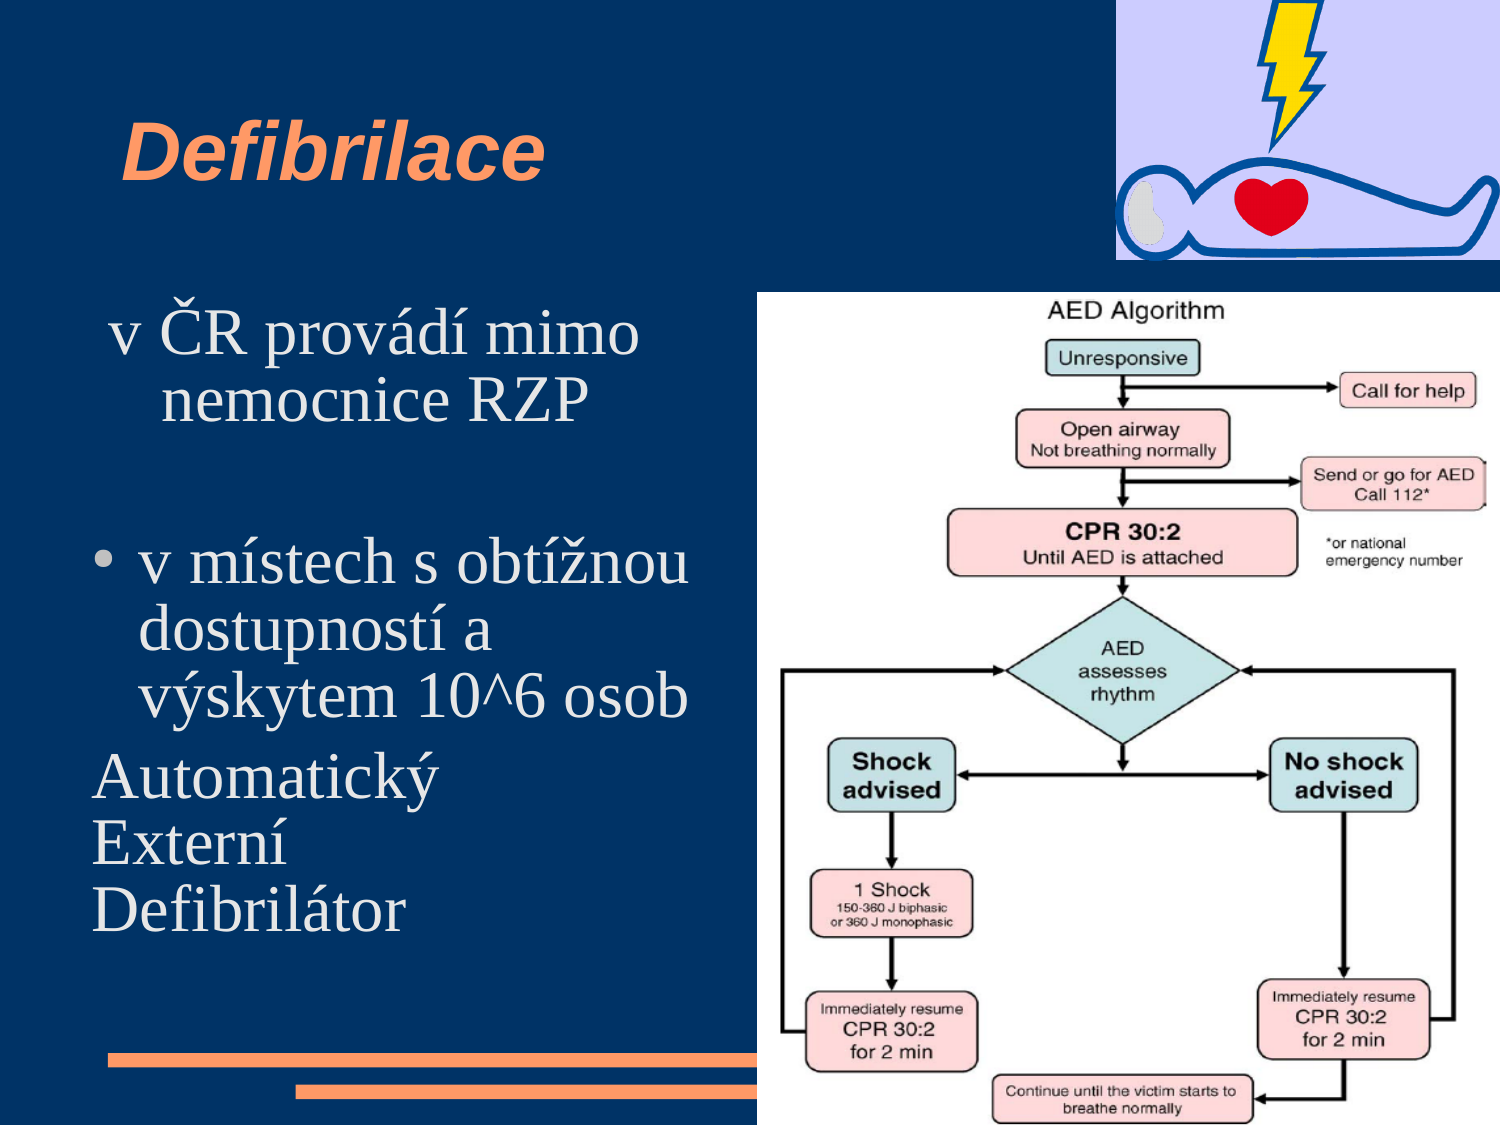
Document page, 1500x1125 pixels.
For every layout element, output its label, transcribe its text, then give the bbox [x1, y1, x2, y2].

title Defibrilace [121, 46, 1115, 254]
list v ČR provádí mimo nemocnice RZP v místech s obtížnou dostupností a výskytem 10^6 osob Automatický Externí Defibrilátor [91, 295, 709, 1123]
picture [757, 292, 1500, 1125]
picture [1115, 0, 1500, 261]
